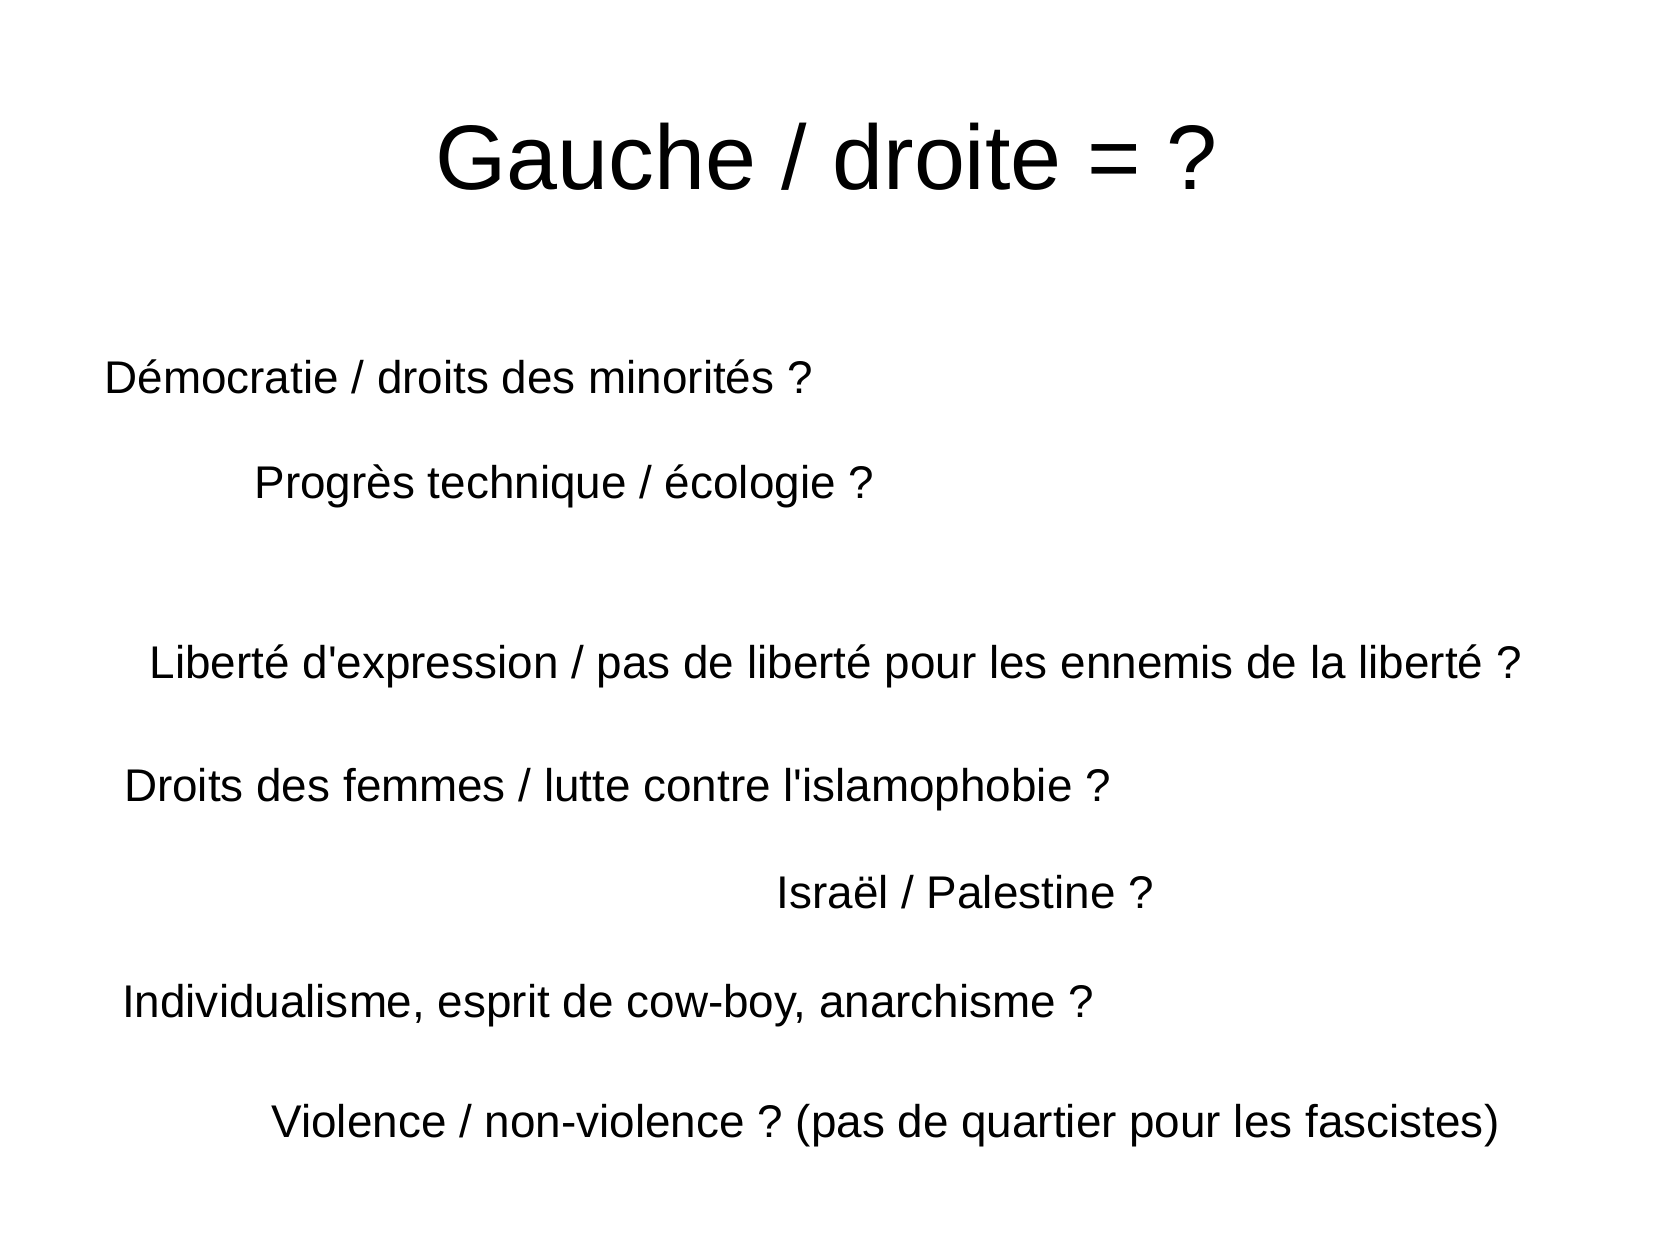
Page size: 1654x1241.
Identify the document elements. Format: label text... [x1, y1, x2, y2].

title Gauche / droite = ? [82, 49, 1571, 257]
text_box Droits des femmes / lutte contre l'islamophobie ? [109, 752, 1127, 819]
text_box Israël / Palestine ? [761, 859, 1170, 926]
text_box Progrès technique / écologie ? [240, 450, 890, 517]
text_box Démocratie / droits des minorités ? [90, 345, 829, 412]
text_box Violence / non-violence ? (pas de quartier pour les fascistes) [256, 1088, 1516, 1156]
text_box Liberté d'expression / pas de liberté pour les ennemis de la liberté ? [135, 630, 1538, 697]
text_box Individualisme, esprit de cow-boy, anarchisme ? [107, 968, 1111, 1036]
